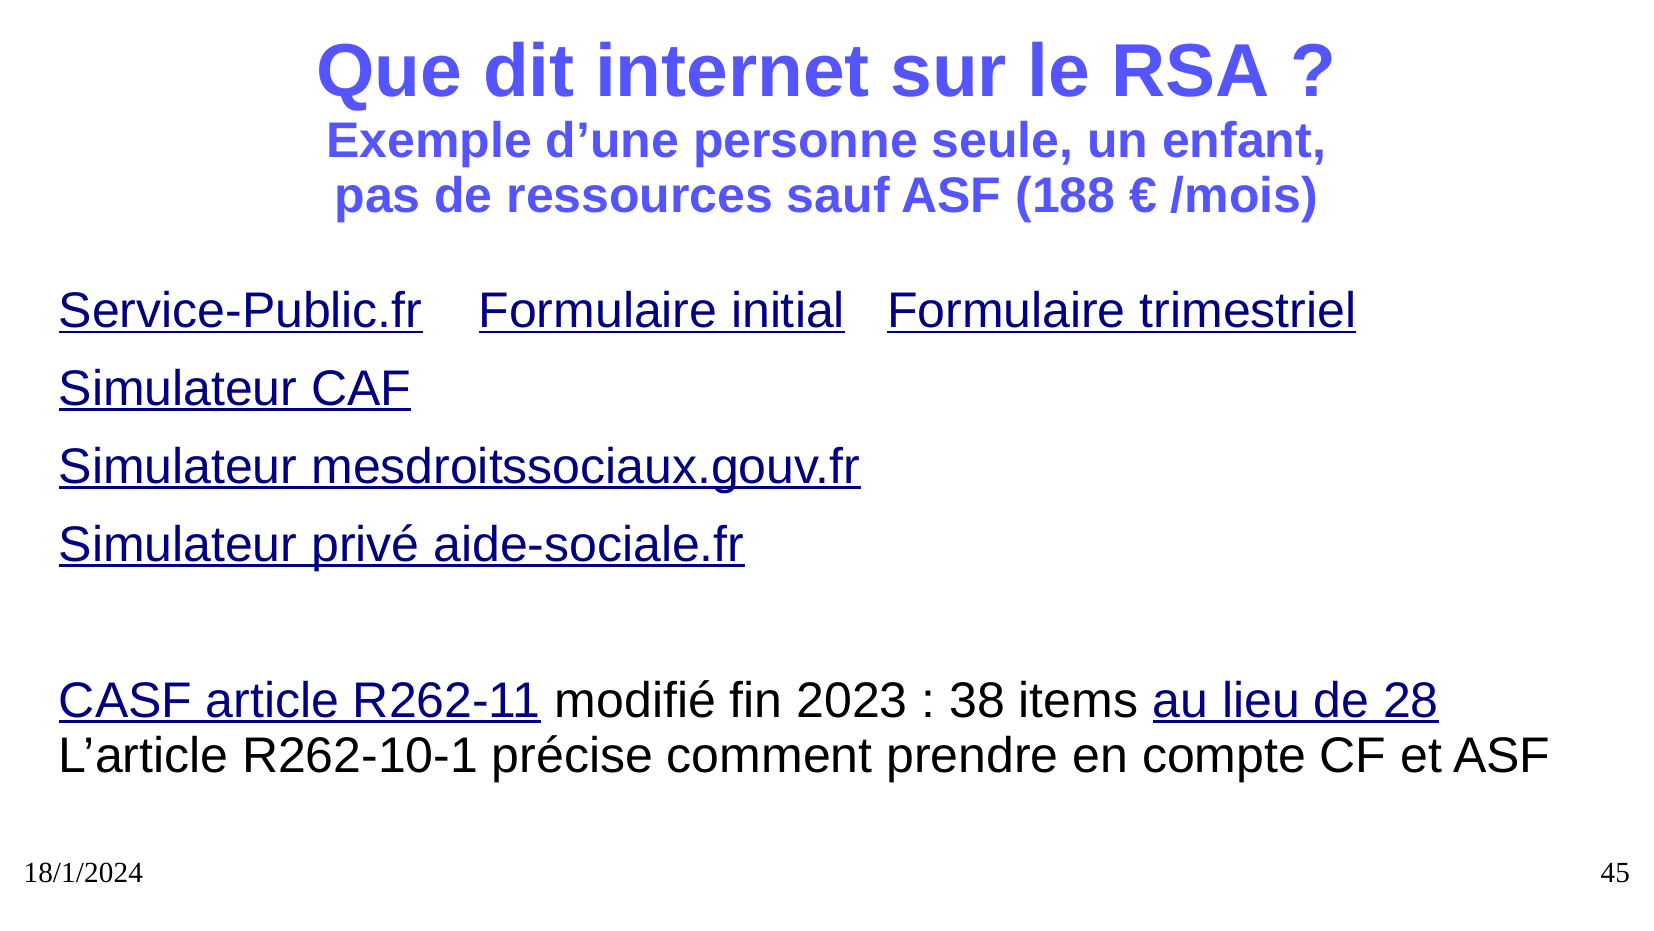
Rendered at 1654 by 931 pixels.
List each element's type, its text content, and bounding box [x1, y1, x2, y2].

title Que dit internet sur le RSA ? Exemple d’une personne seule, un enfant, pas de ressources sauf ASF (188 € /mois) [59, 0, 1595, 252]
list Service-Public.fr Formulaire initial Formulaire trimestriel Simulateur CAF Simulateur mesdroitssociaux.gouv.fr Simulateur privé aide-sociale.fr CASF article R262-11 modifié fin 2023 : 38 items au lieu de 28 L’article R262-10-1 précise comment prendre en compte CF et ASF [59, 282, 1595, 822]
